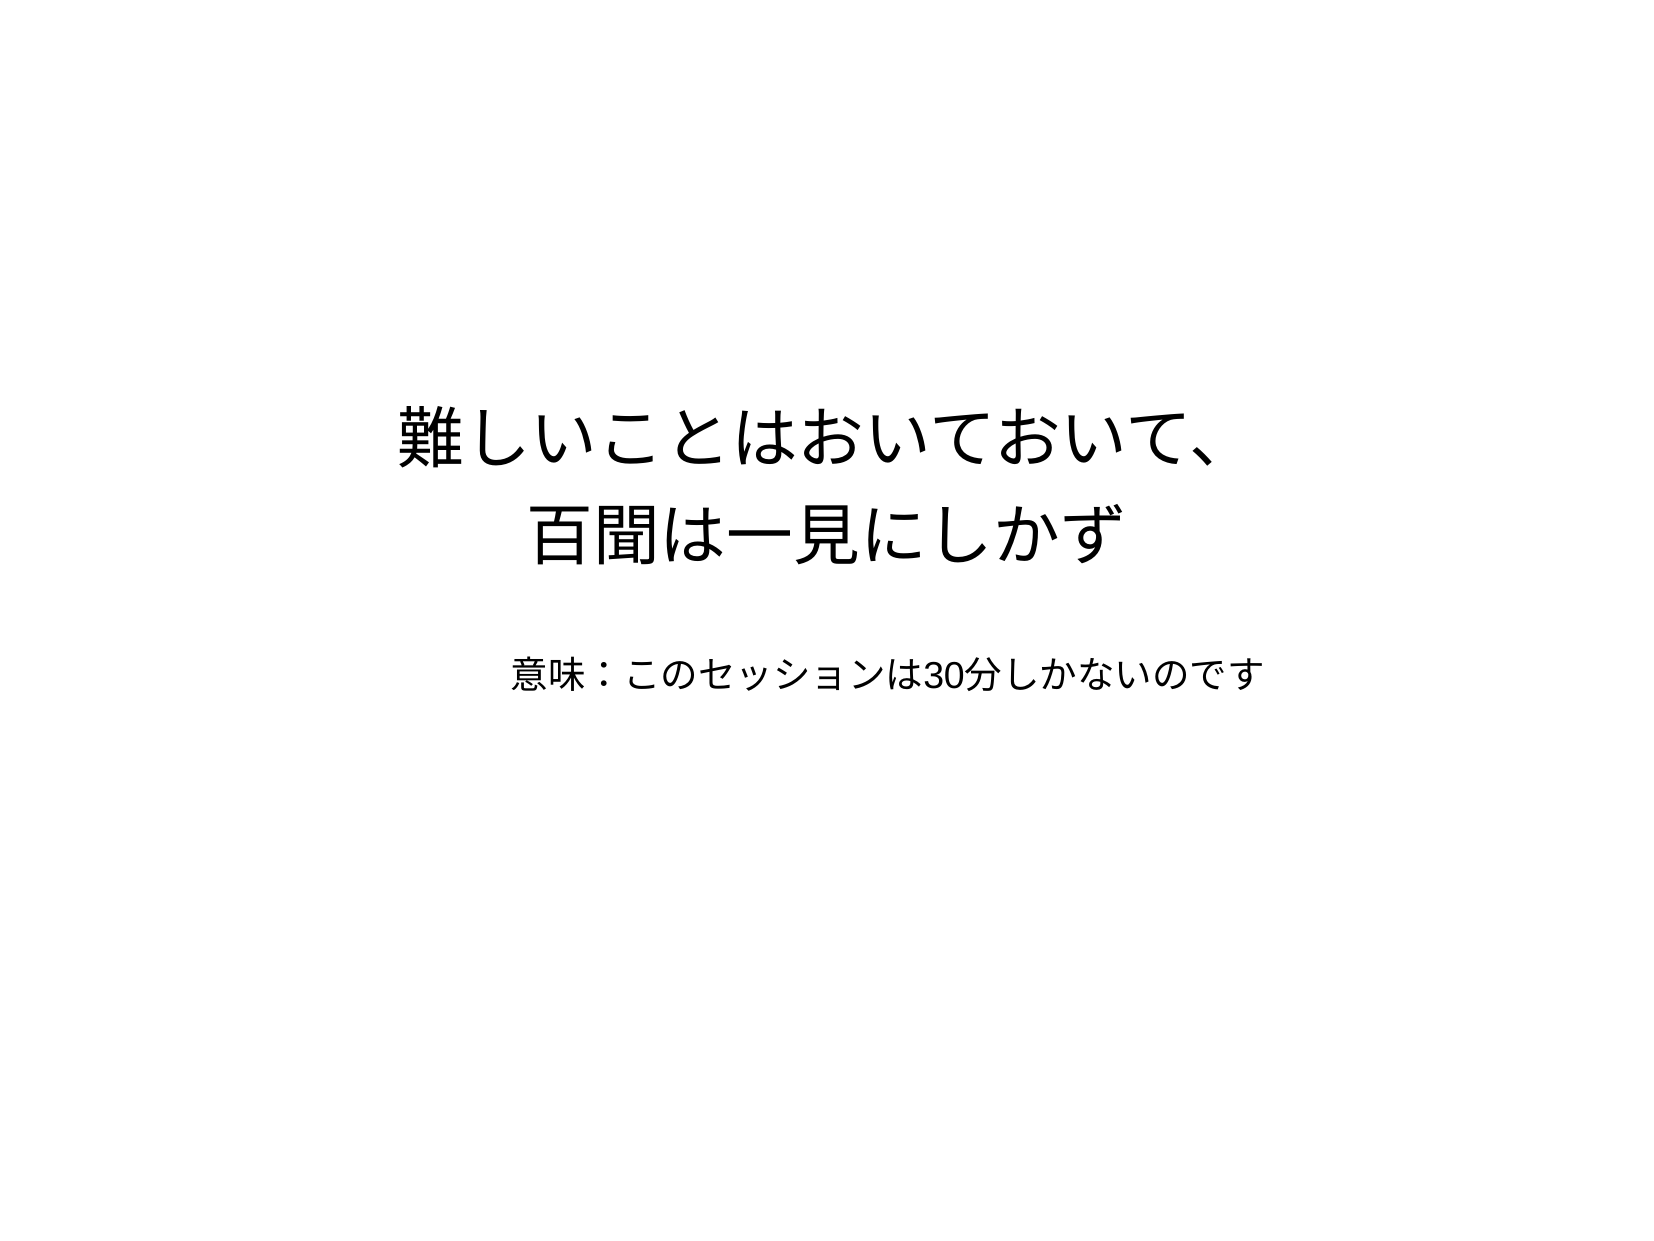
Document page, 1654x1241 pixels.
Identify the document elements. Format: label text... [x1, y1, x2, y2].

subtitle 難しいことはおいておいて、 百聞は一見にしかず [0, 2, 1654, 963]
text_box 意味：このセッションは30分しかないのです [496, 637, 1195, 695]
